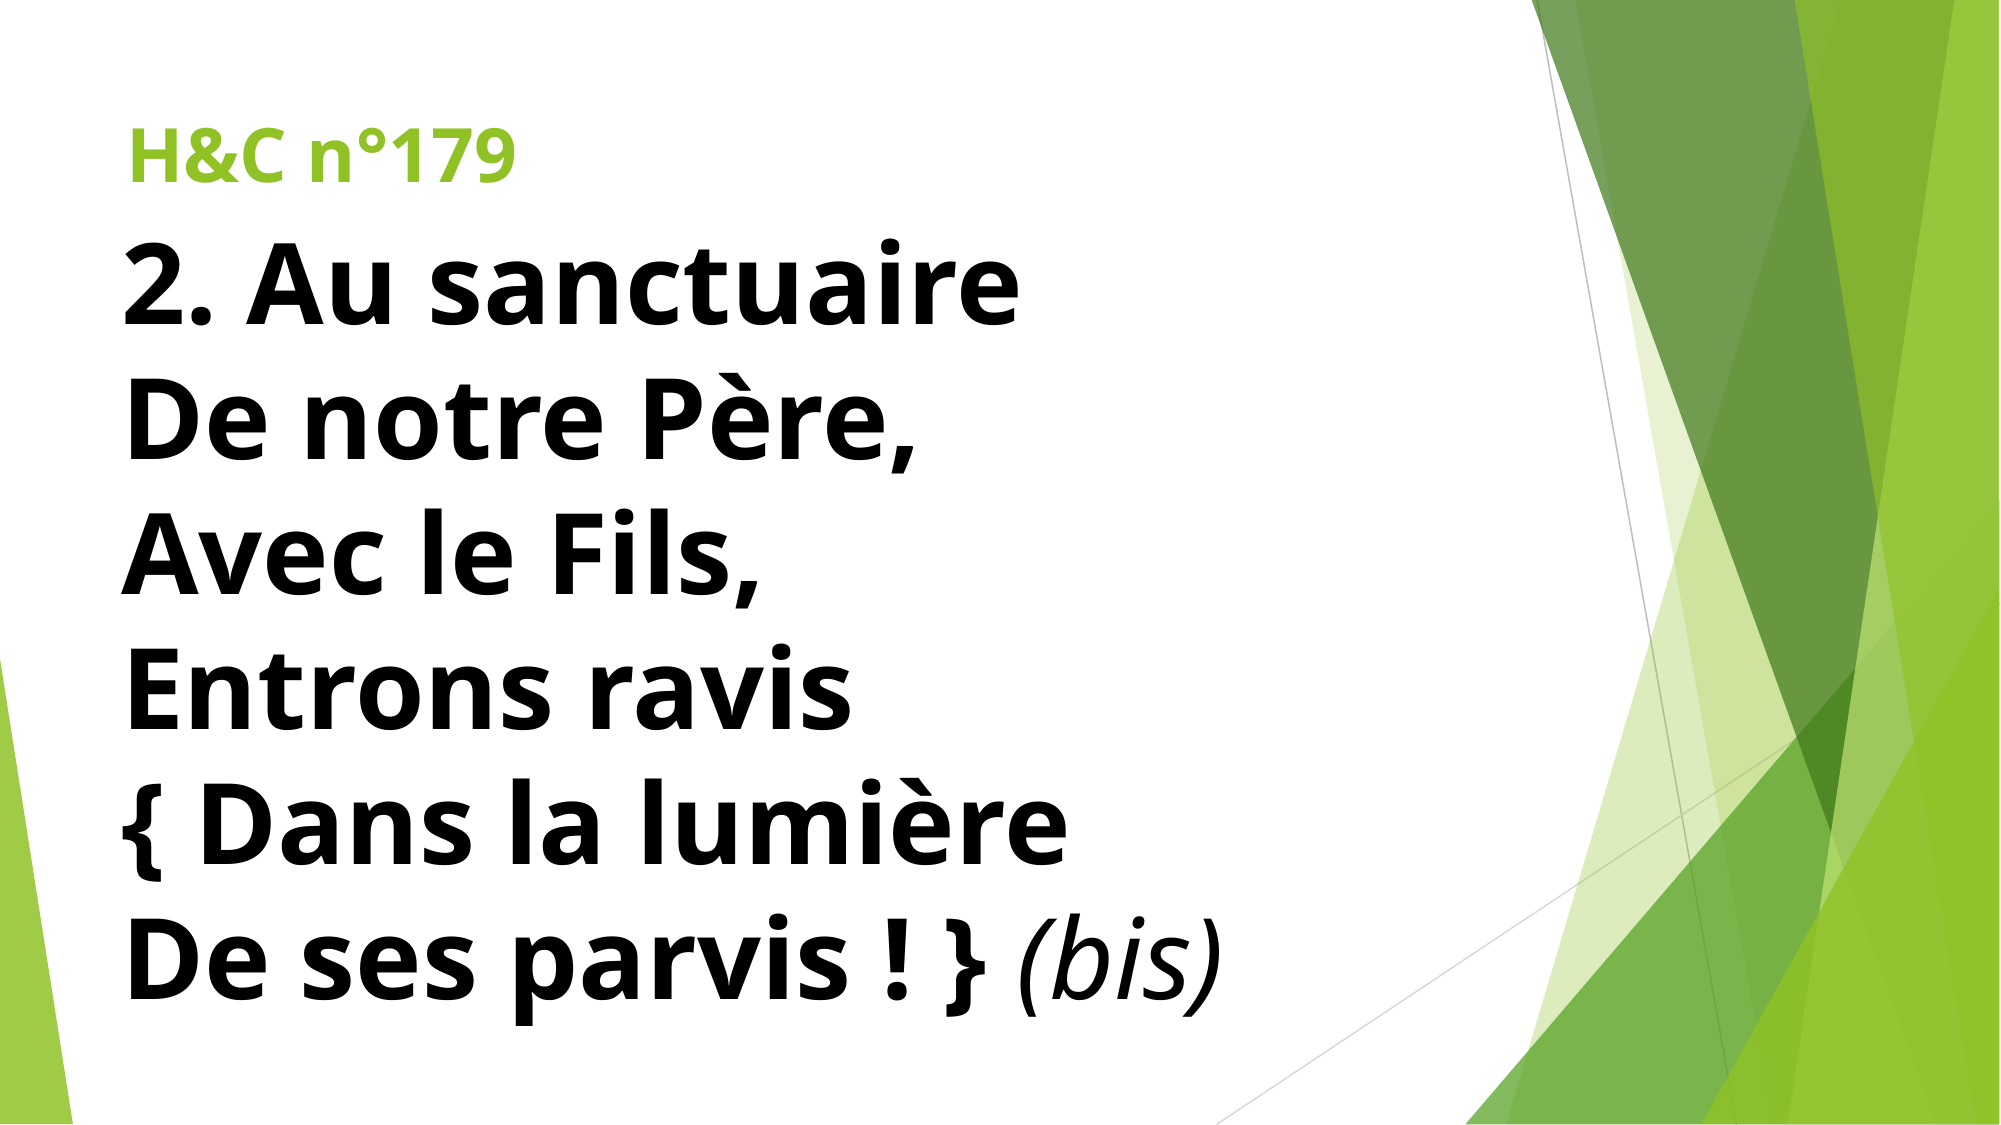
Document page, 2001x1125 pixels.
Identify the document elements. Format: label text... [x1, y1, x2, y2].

text_box H&C n°179 [111, 99, 1522, 204]
text_box 2. Au sanctuaire De notre Père, Avec le Fils, Entrons ravis { Dans la lumière De ses parvis ! } (bis) [106, 204, 2001, 1029]
